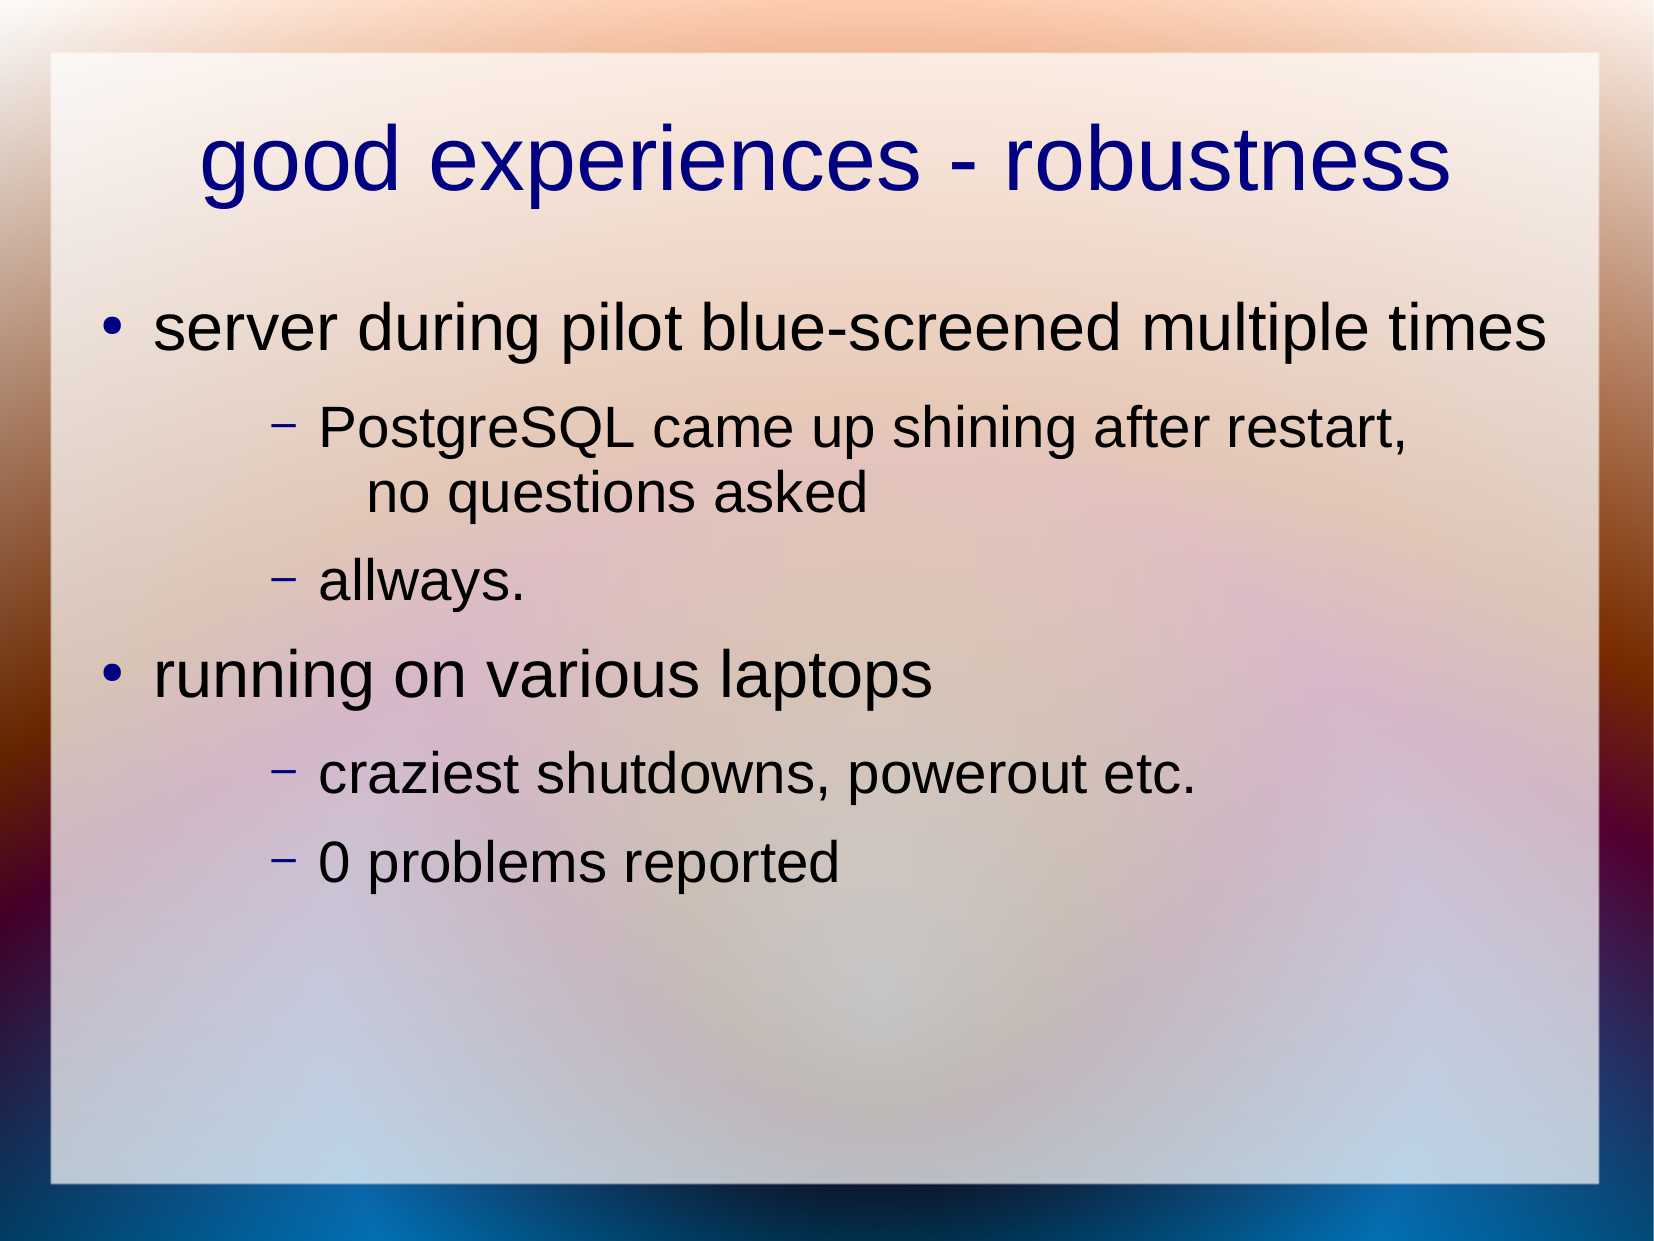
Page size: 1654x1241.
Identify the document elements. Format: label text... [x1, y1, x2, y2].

title good experiences - robustness [82, 62, 1571, 256]
picture [0, 0, 1654, 1241]
list server during pilot blue-screened multiple times PostgreSQL came up shining after restart, no questions asked allways. running on various laptops craziest shutdowns, powerout etc. 0 problems reported [82, 290, 1571, 1019]
